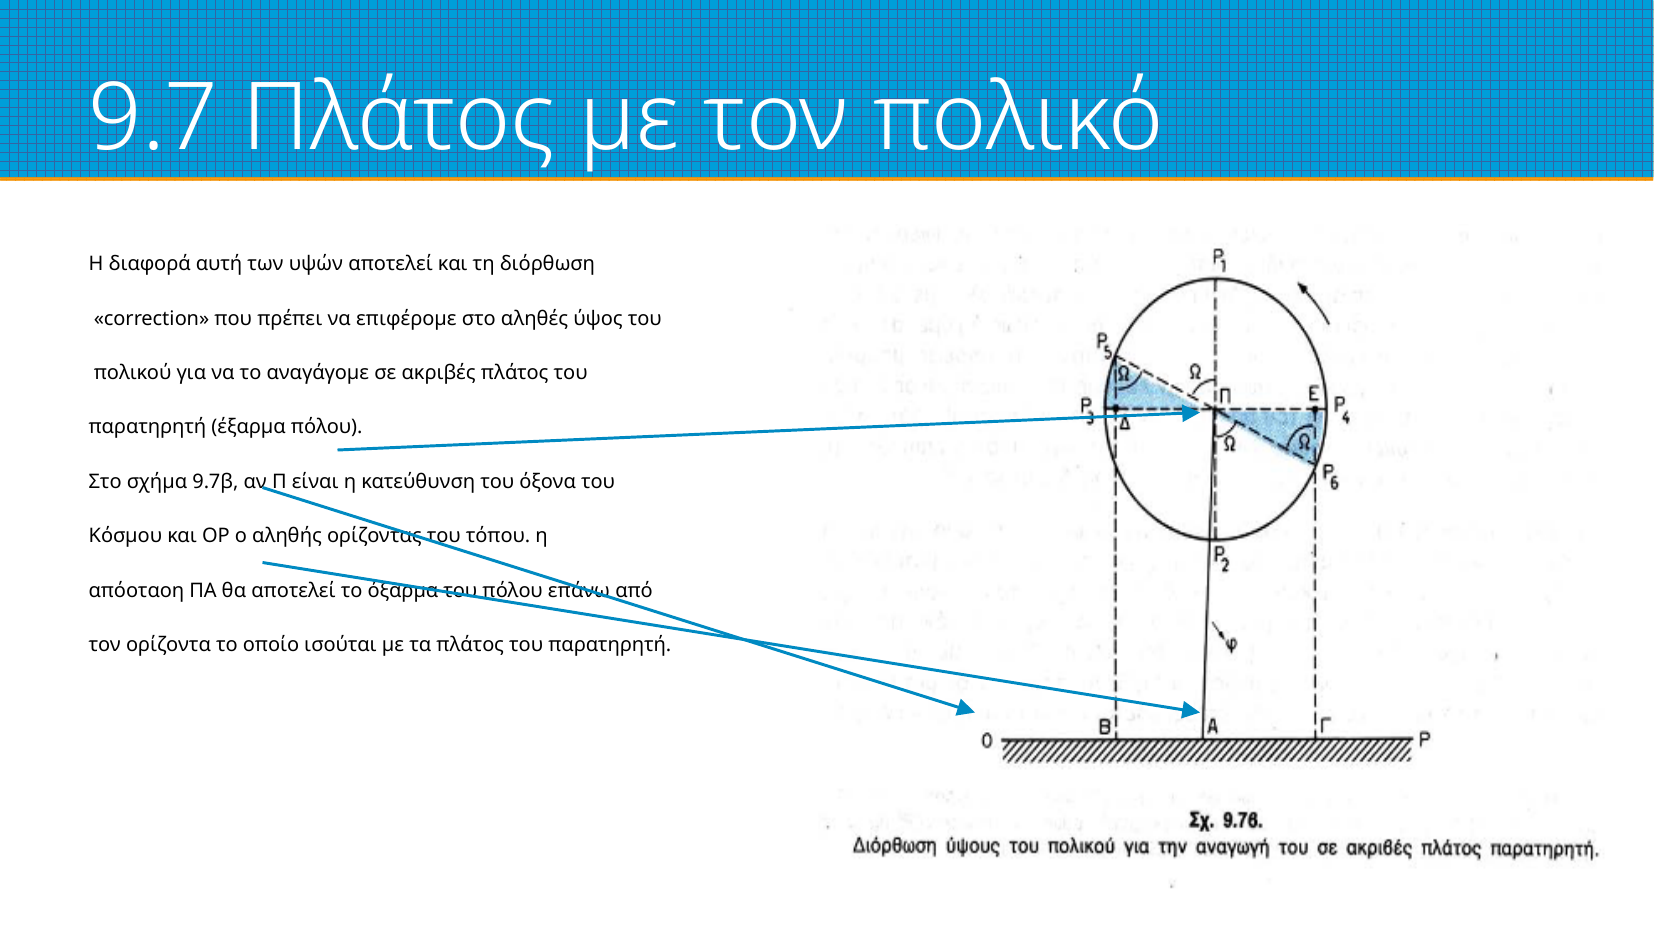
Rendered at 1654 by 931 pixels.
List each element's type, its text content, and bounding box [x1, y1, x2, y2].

title 9.7 Πλάτος με τον πολικό [88, 14, 1565, 178]
picture [787, 224, 1613, 901]
list Η διαφορά αυτή των υψών αποτελεί και τη διόρθωση «correction» που πρέπει να επιφέρομε στο αληθές ύψος του πολικού για να το αναγάγοµε σε ακριβές πλάτος του παρατηρητή (έξαρμα πόλου). Στο σχήµα 9.7β, αν Π είναι η κατεύθυνση του όξονα του Κόσμου και ΟΡ ο αληθής ορίζοντας του τόπου. η απόοταοη ΠΑ θα αποτελεί το όξαρμα του πόλου επάνω από τον ορίζοντα το οποίο ισούται με τα πλάτος του παρατηρητή. [88, 249, 787, 826]
